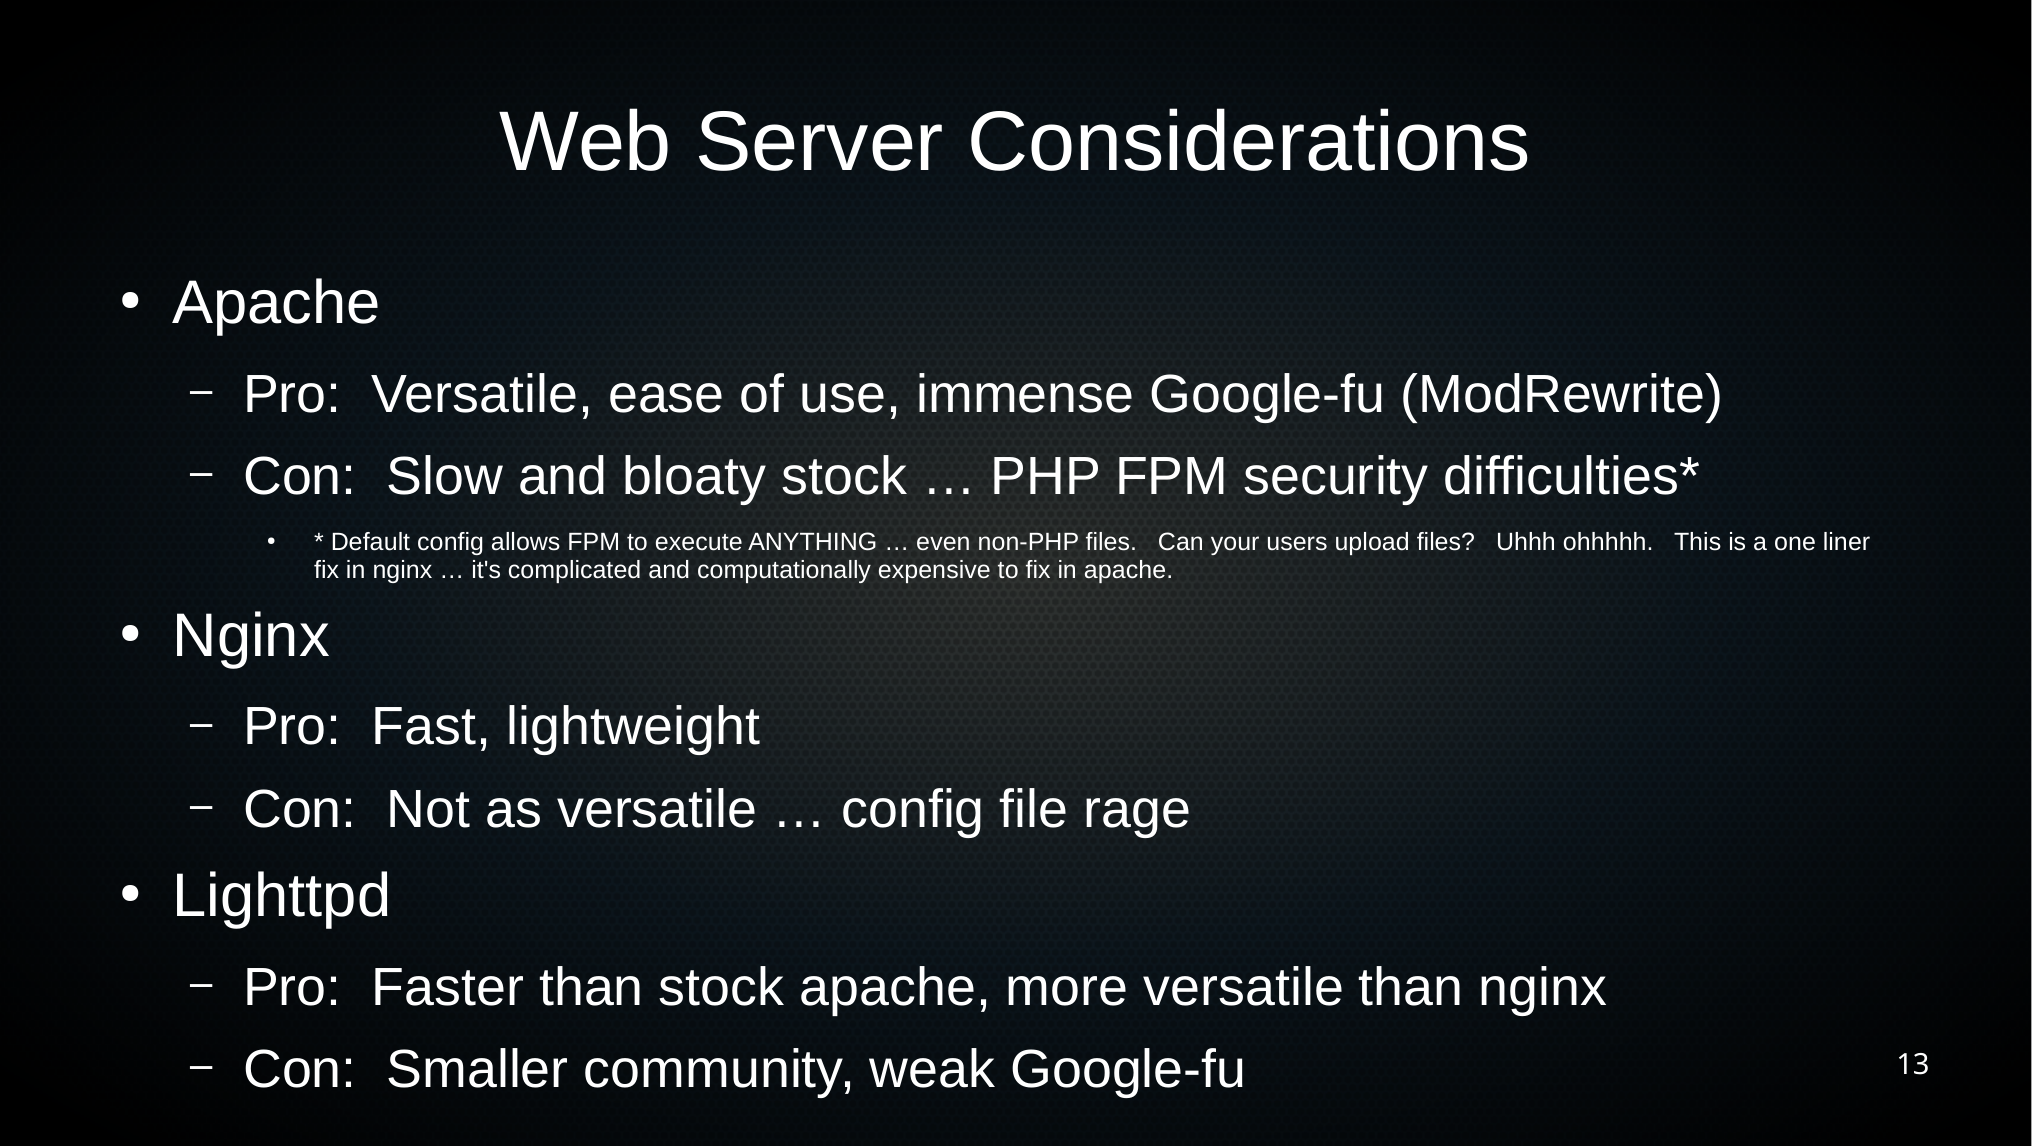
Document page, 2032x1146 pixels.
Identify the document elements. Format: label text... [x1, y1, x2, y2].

picture [0, 0, 2032, 1146]
title Web Server Considerations [101, 45, 1930, 237]
list Apache Pro: Versatile, ease of use, immense Google-fu (ModRewrite) Con: Slow and bloaty stock … PHP FPM security difficulties* * Default config allows FPM to execute ANYTHING … even non-PHP files. Can your users upload files? Uhhh ohhhhh. This is a one liner fix in nginx … it's complicated and computationally expensive to fix in apache. Nginx Pro: Fast, lightweight Con: Not as versatile … config file rage Lighttpd Pro: Faster than stock apache, more versatile than nginx Con: Smaller community, weak Google-fu [101, 268, 1890, 1025]
